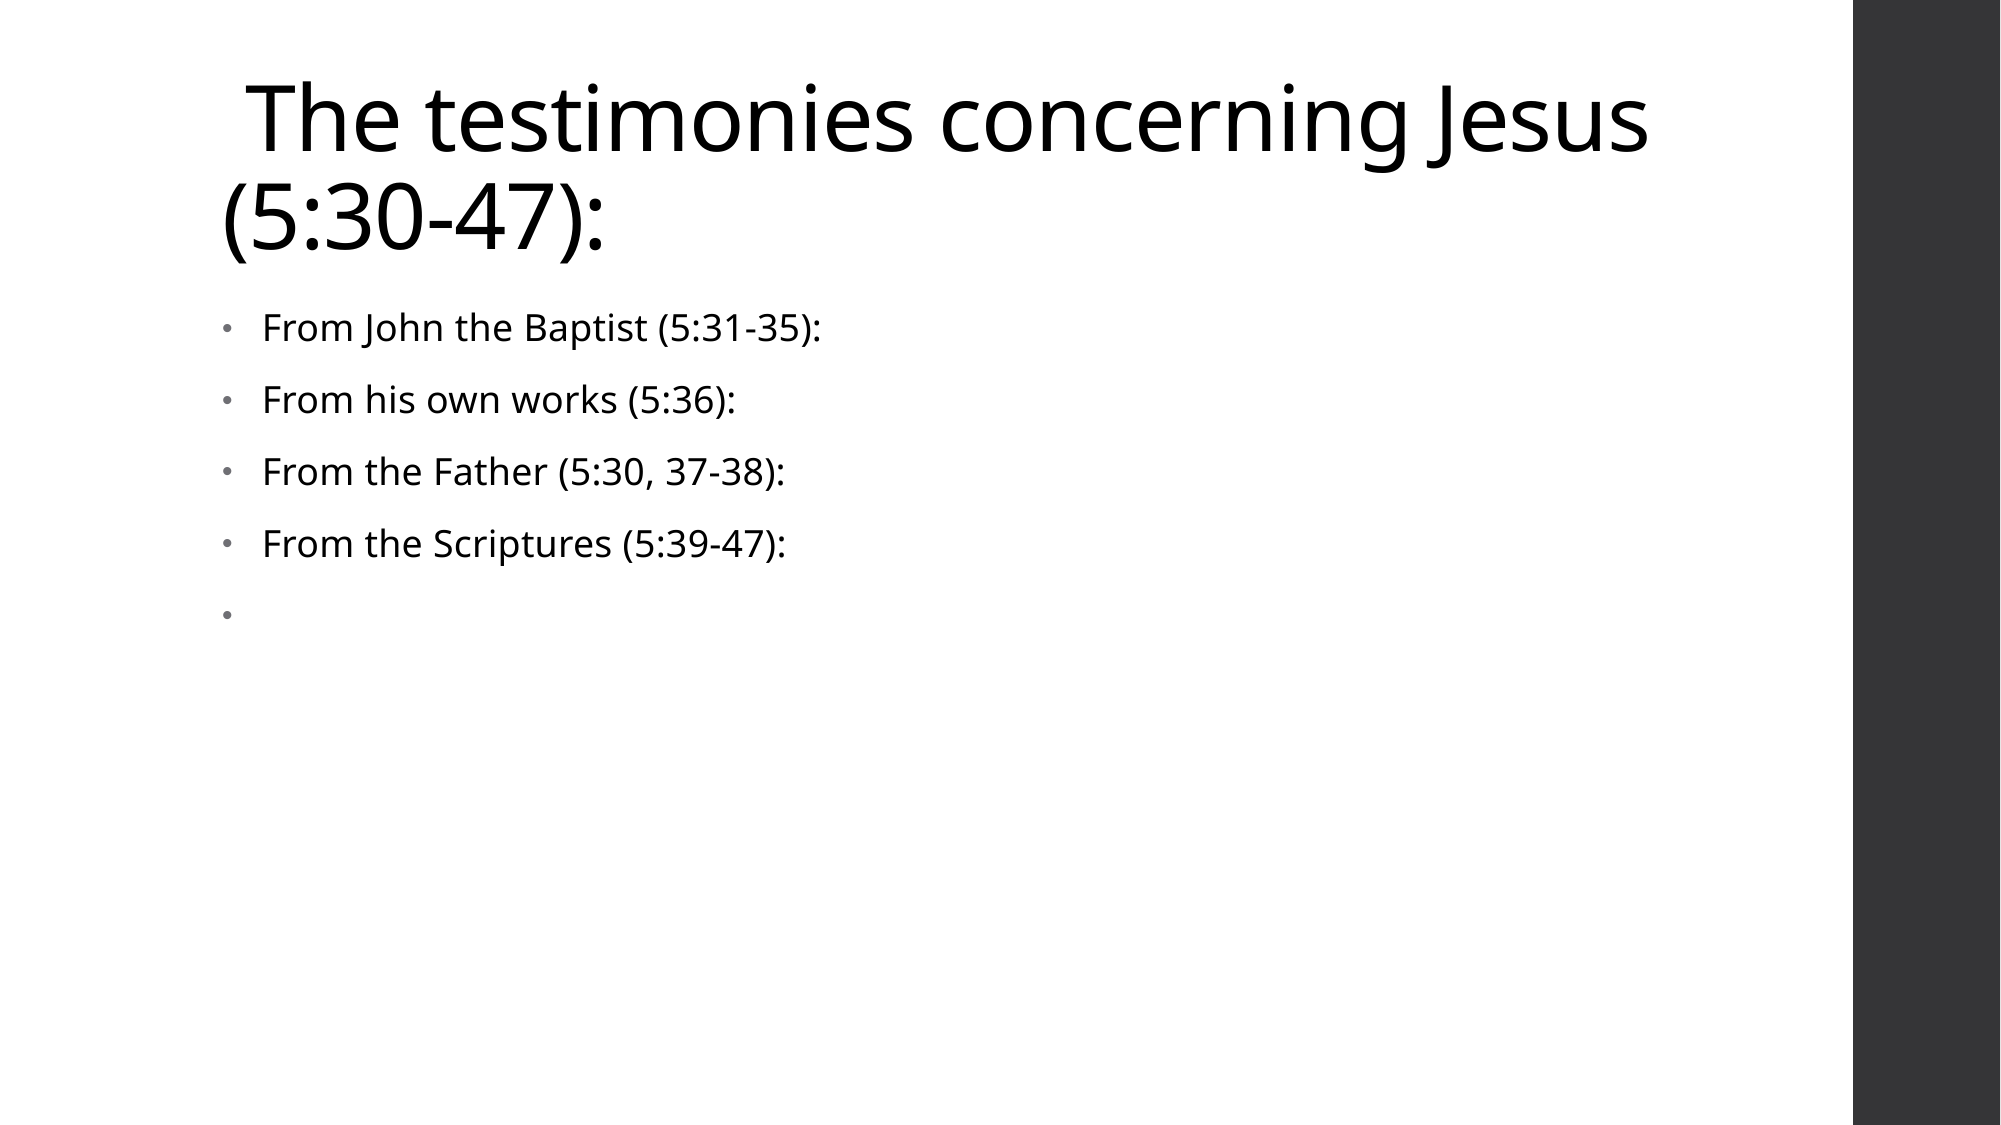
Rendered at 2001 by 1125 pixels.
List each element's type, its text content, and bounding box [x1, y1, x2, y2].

list From John the Baptist (5:31-35): From his own works (5:36): From the Father (5:30, 37-38): From the Scriptures (5:39-47): [206, 299, 1617, 1014]
title The testimonies concerning Jesus (5:30-47): [206, 60, 1797, 278]
